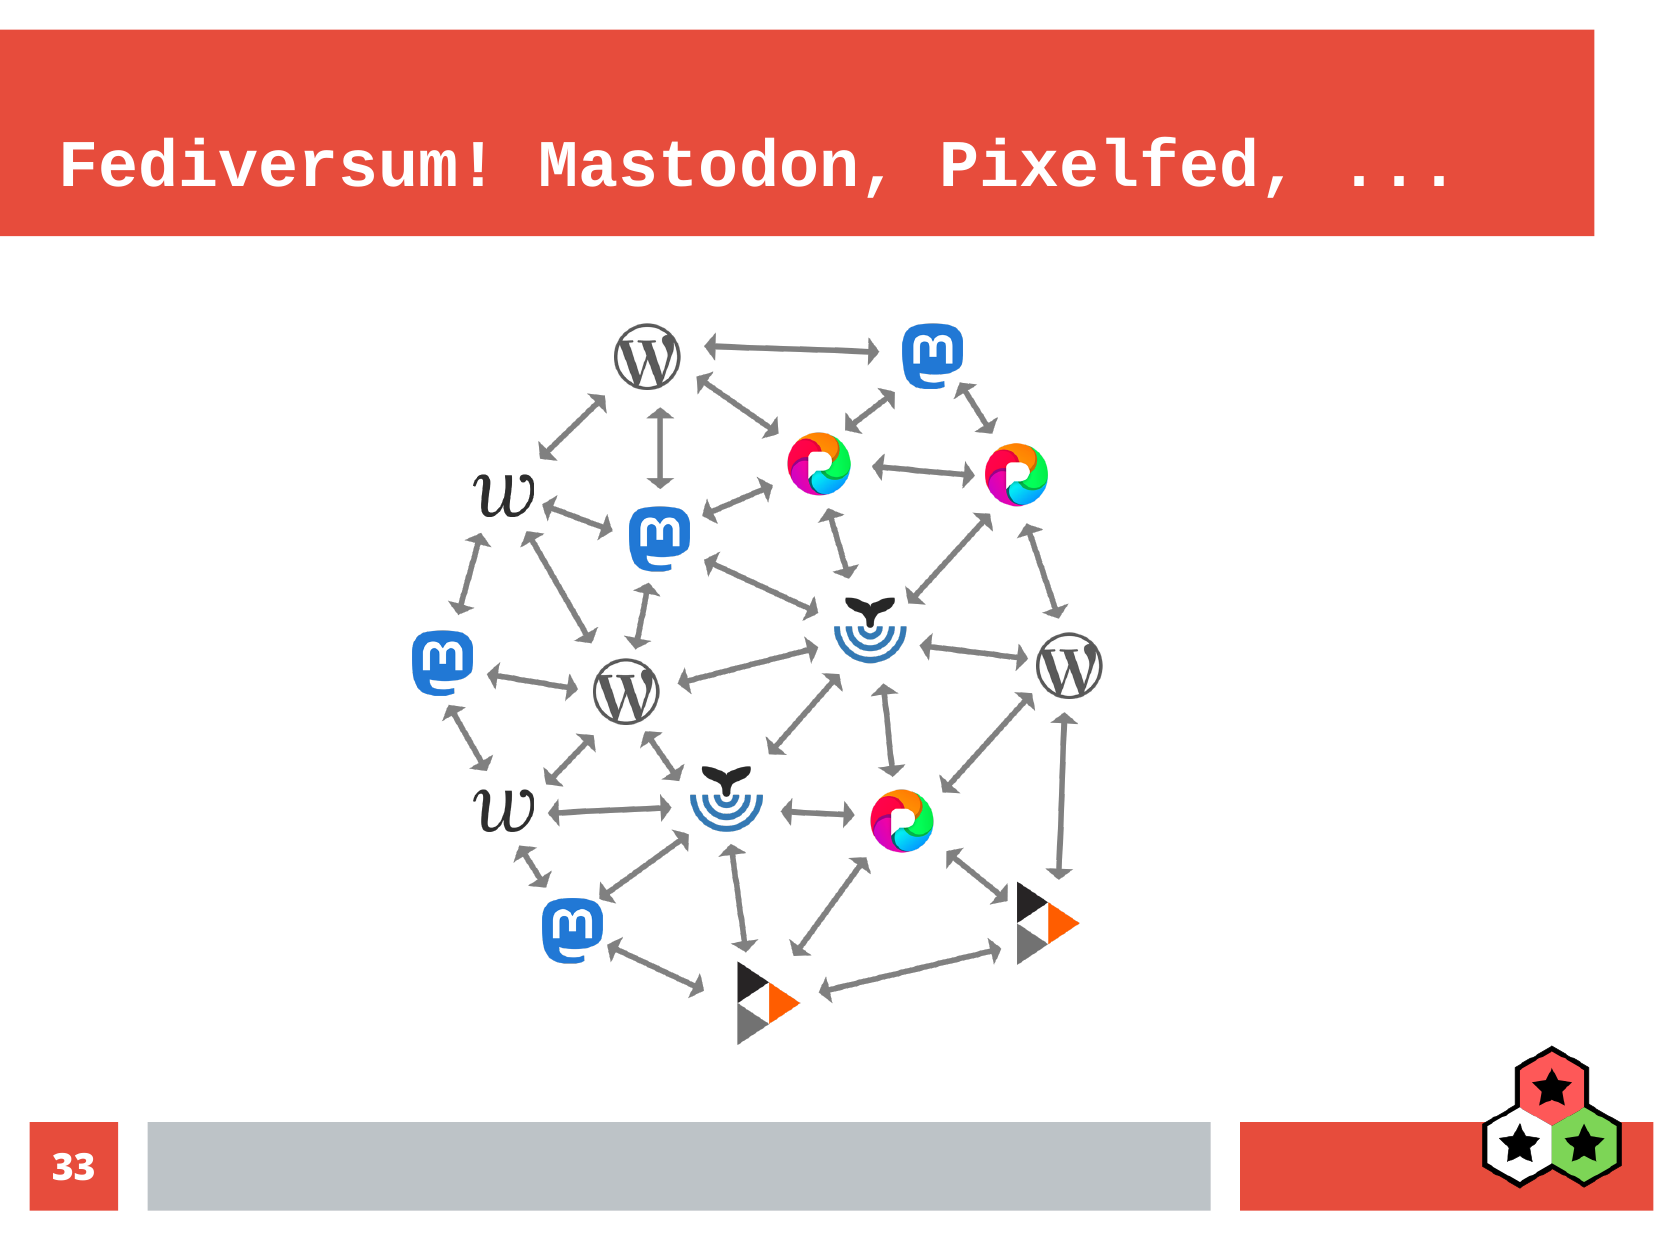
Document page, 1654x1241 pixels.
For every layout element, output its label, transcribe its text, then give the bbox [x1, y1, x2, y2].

title Fediversum! Mastodon, Pixelfed, ... [59, 59, 1595, 207]
picture [377, 292, 1156, 1081]
picture [1463, 1028, 1640, 1205]
